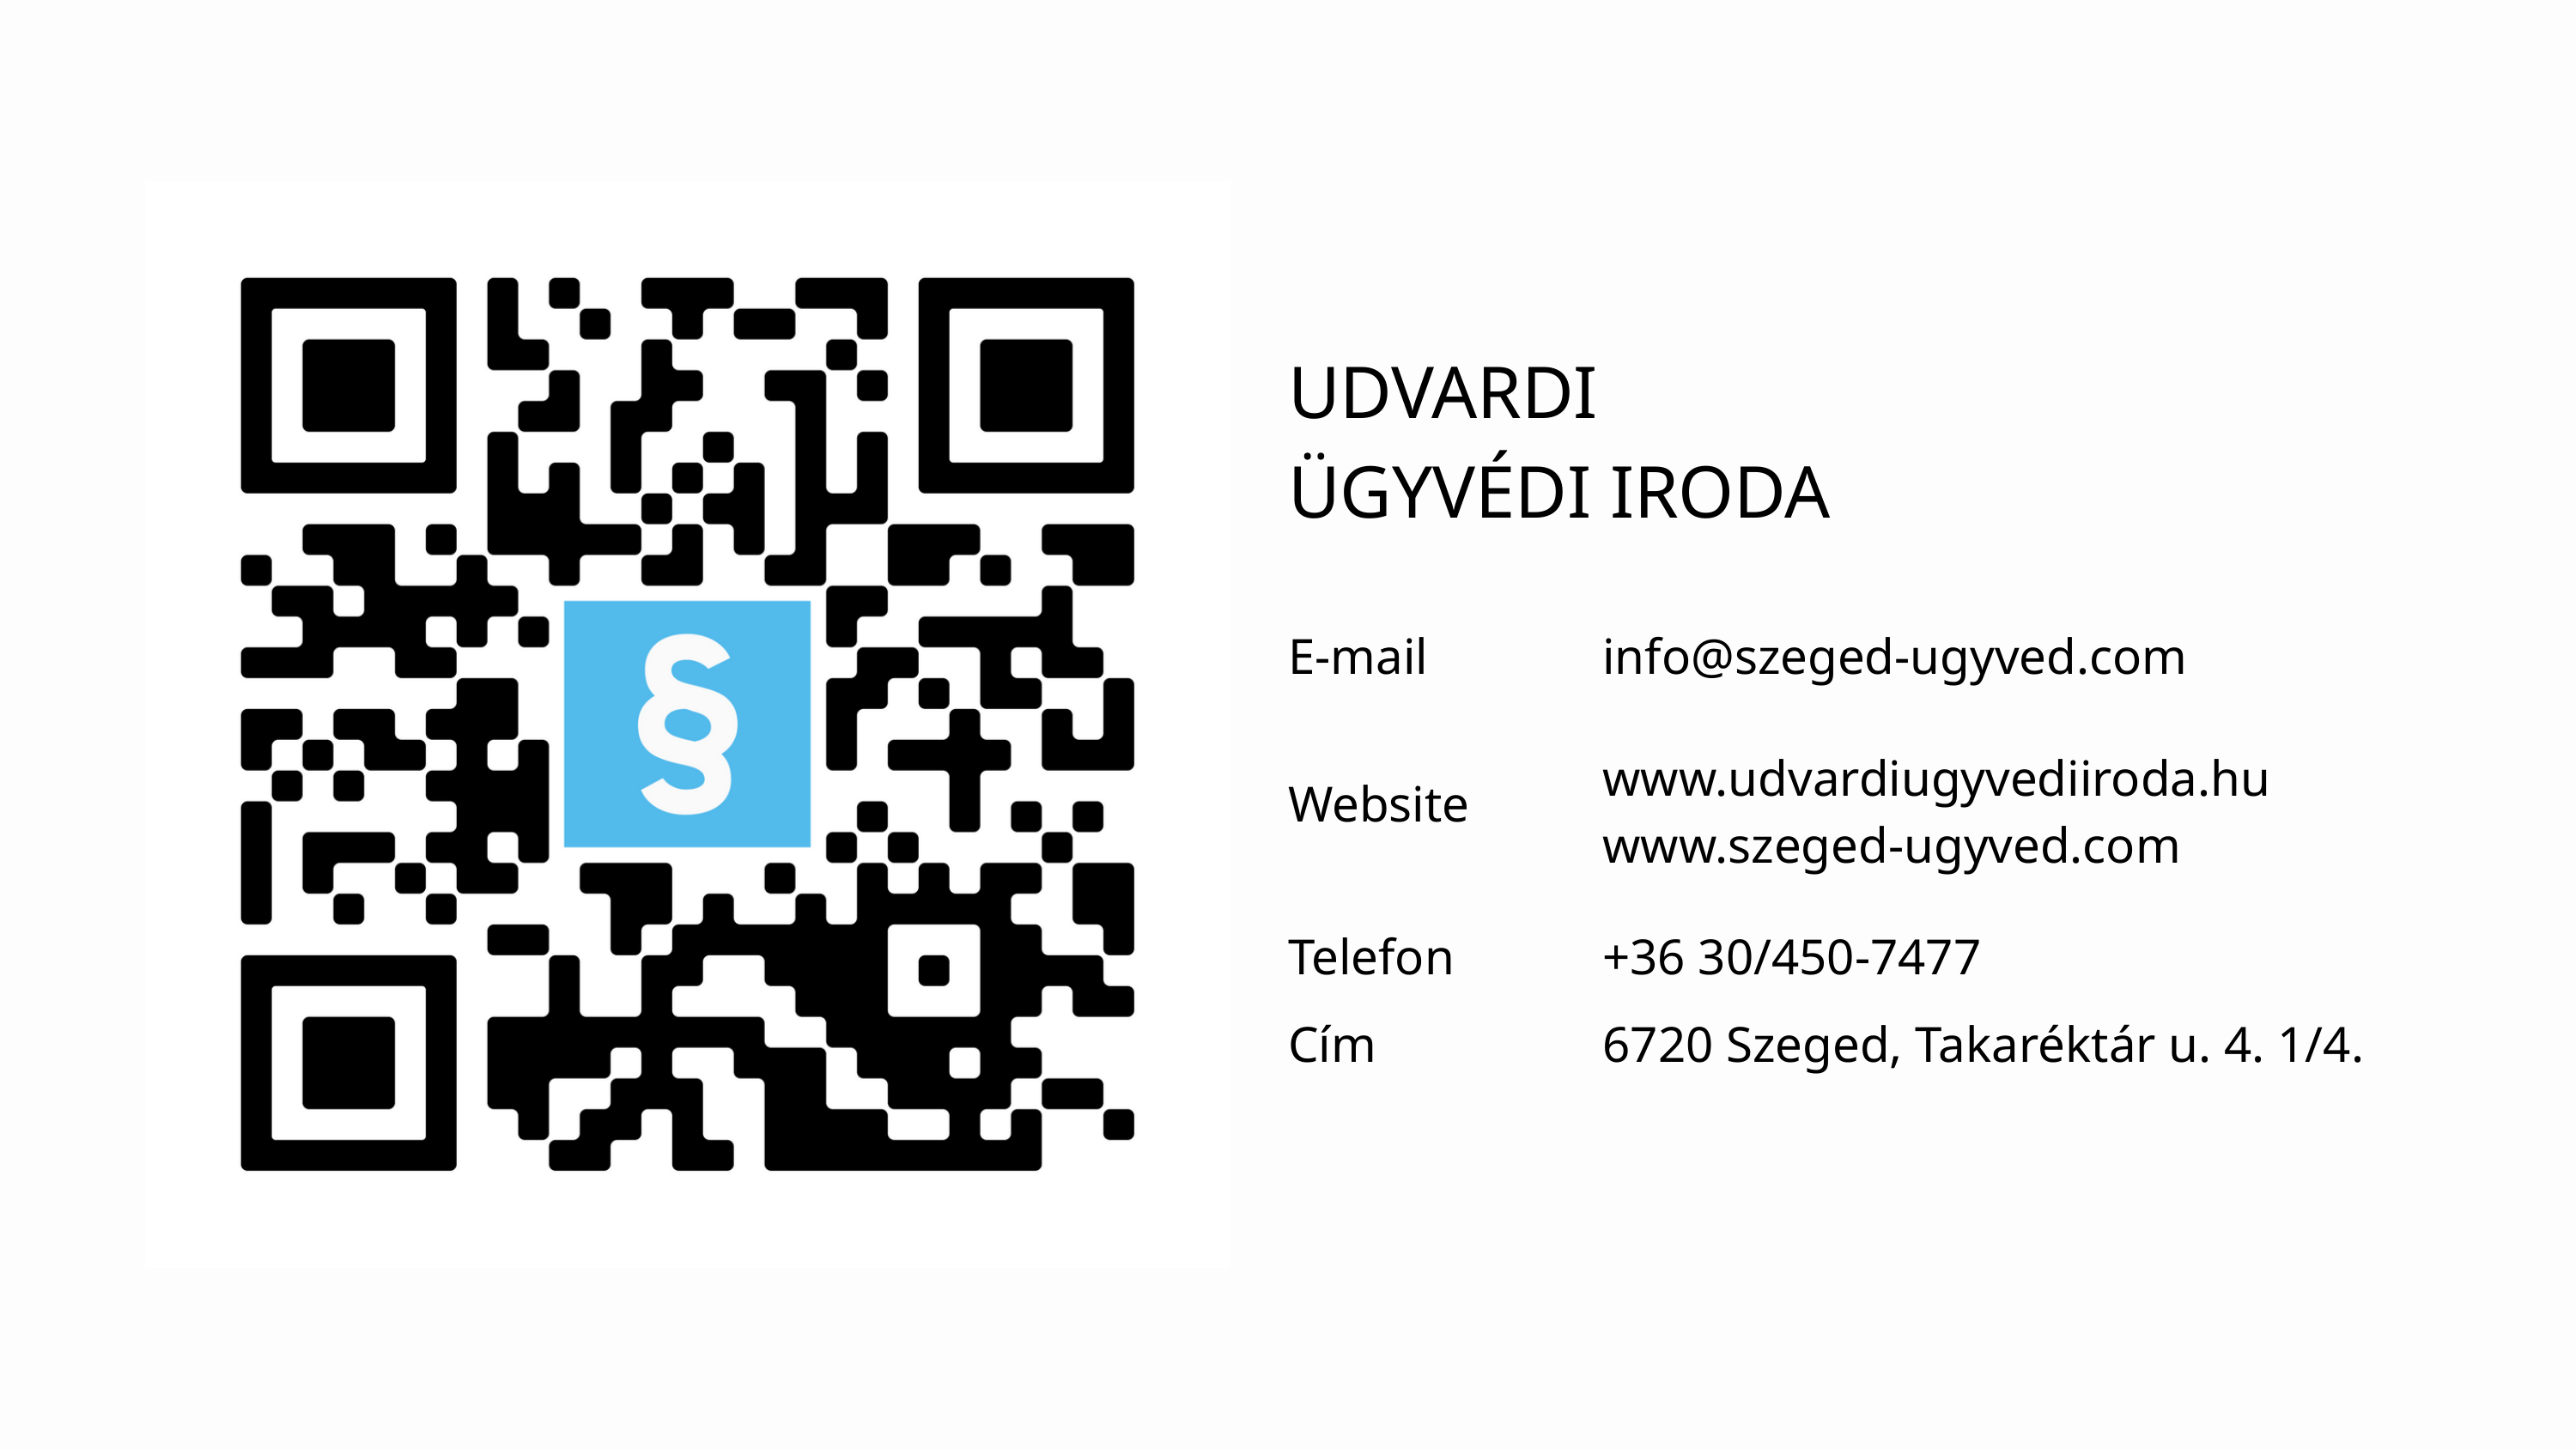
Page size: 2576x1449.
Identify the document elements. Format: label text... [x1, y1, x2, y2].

text_box +36 30/450-7477 [1602, 917, 2389, 985]
text_box [144, 181, 1231, 1268]
text_box E-mail [1287, 615, 1602, 684]
text_box UDVARDI ÜGYVÉDI IRODA [1287, 332, 2172, 533]
text_box Cím [1287, 1003, 1602, 1072]
text_box Website [1287, 763, 1602, 832]
text_box Telefon [1287, 917, 1602, 985]
text_box www.udvardiugyvediiroda.hu www.szeged-ugyved.com [1602, 737, 2389, 874]
text_box info@szeged-ugyved.com [1602, 615, 2389, 684]
text_box 6720 Szeged, Takaréktár u. 4. 1/4. [1602, 1003, 2432, 1072]
